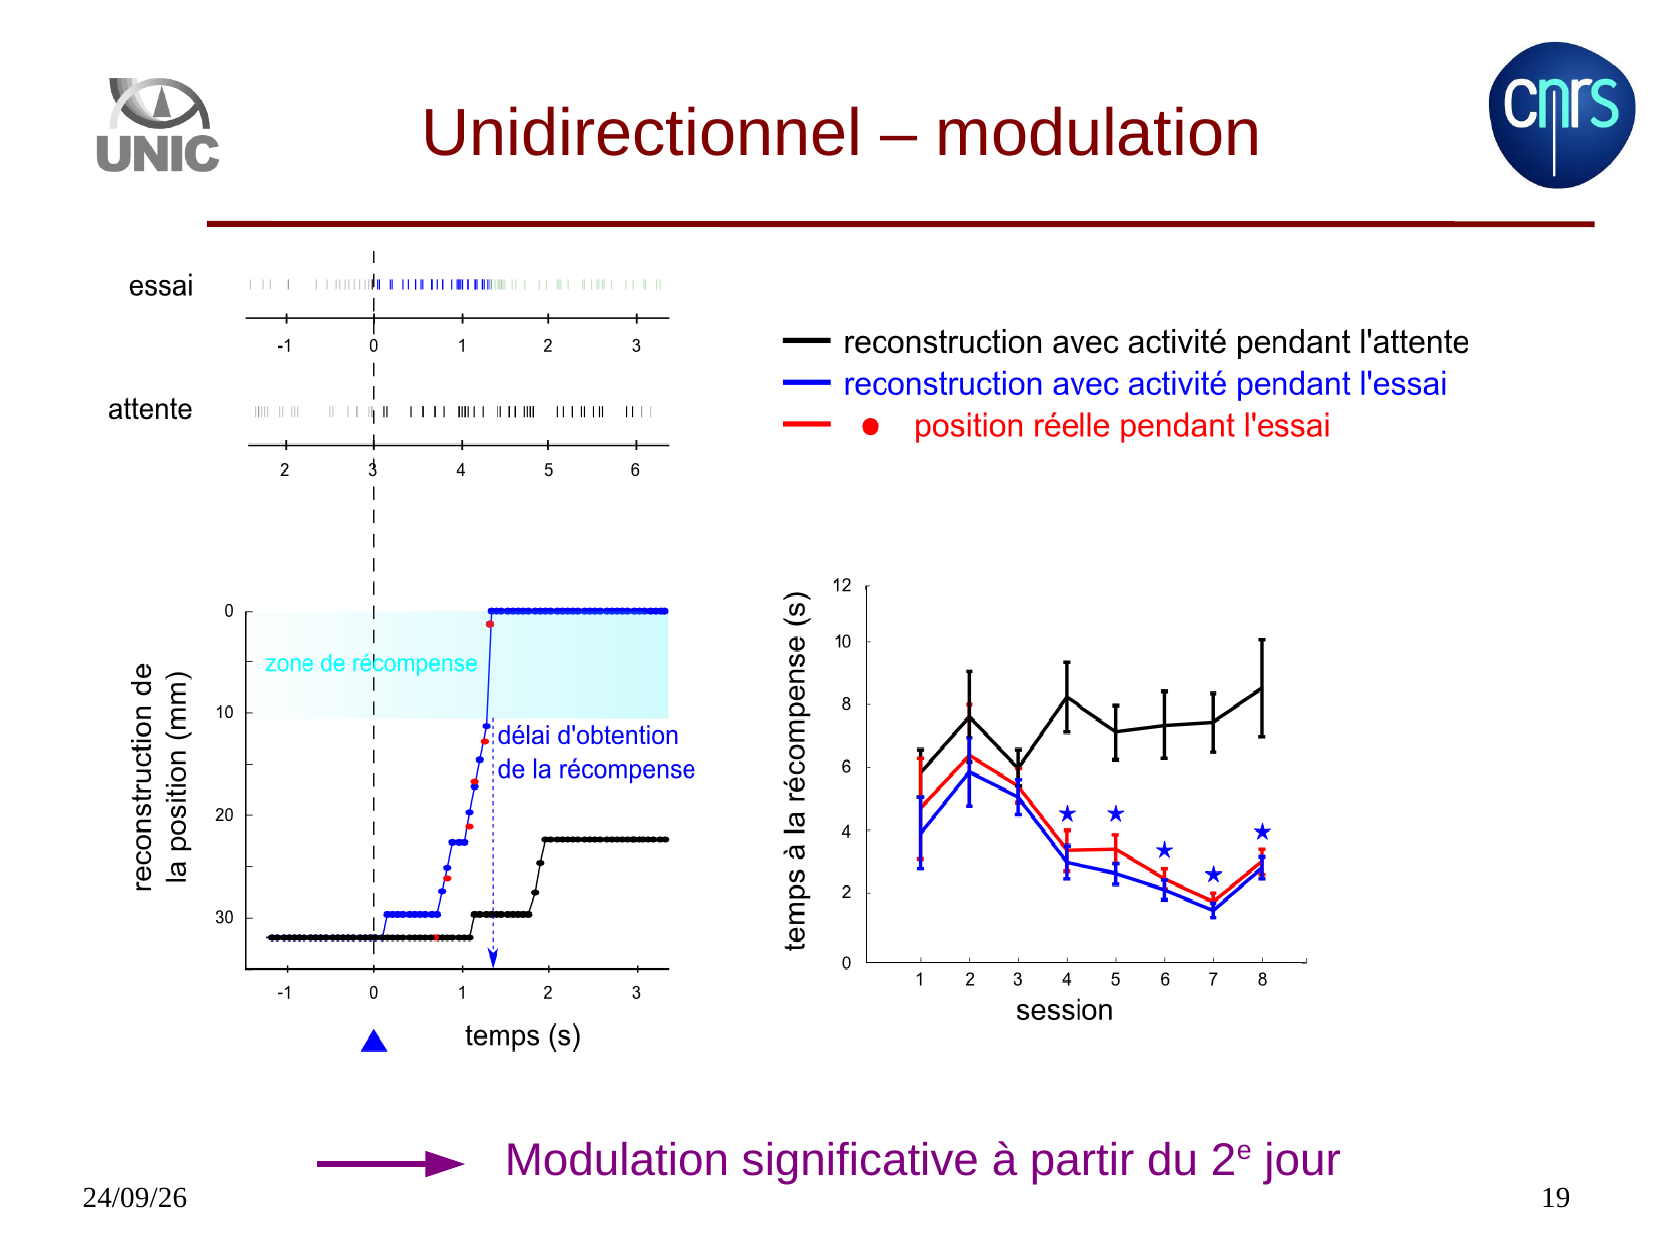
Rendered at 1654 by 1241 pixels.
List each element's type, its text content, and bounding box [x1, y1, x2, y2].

picture [1488, 41, 1636, 189]
picture [109, 251, 1468, 1052]
text_box Unidirectionnel – modulation [206, 88, 1477, 207]
text_box <numéro> [1185, 1180, 1571, 1215]
text_box 13/02/12 [82, 1180, 468, 1215]
text_box Modulation significative à partir du 2e jour [490, 1122, 1436, 1192]
picture [89, 65, 226, 187]
